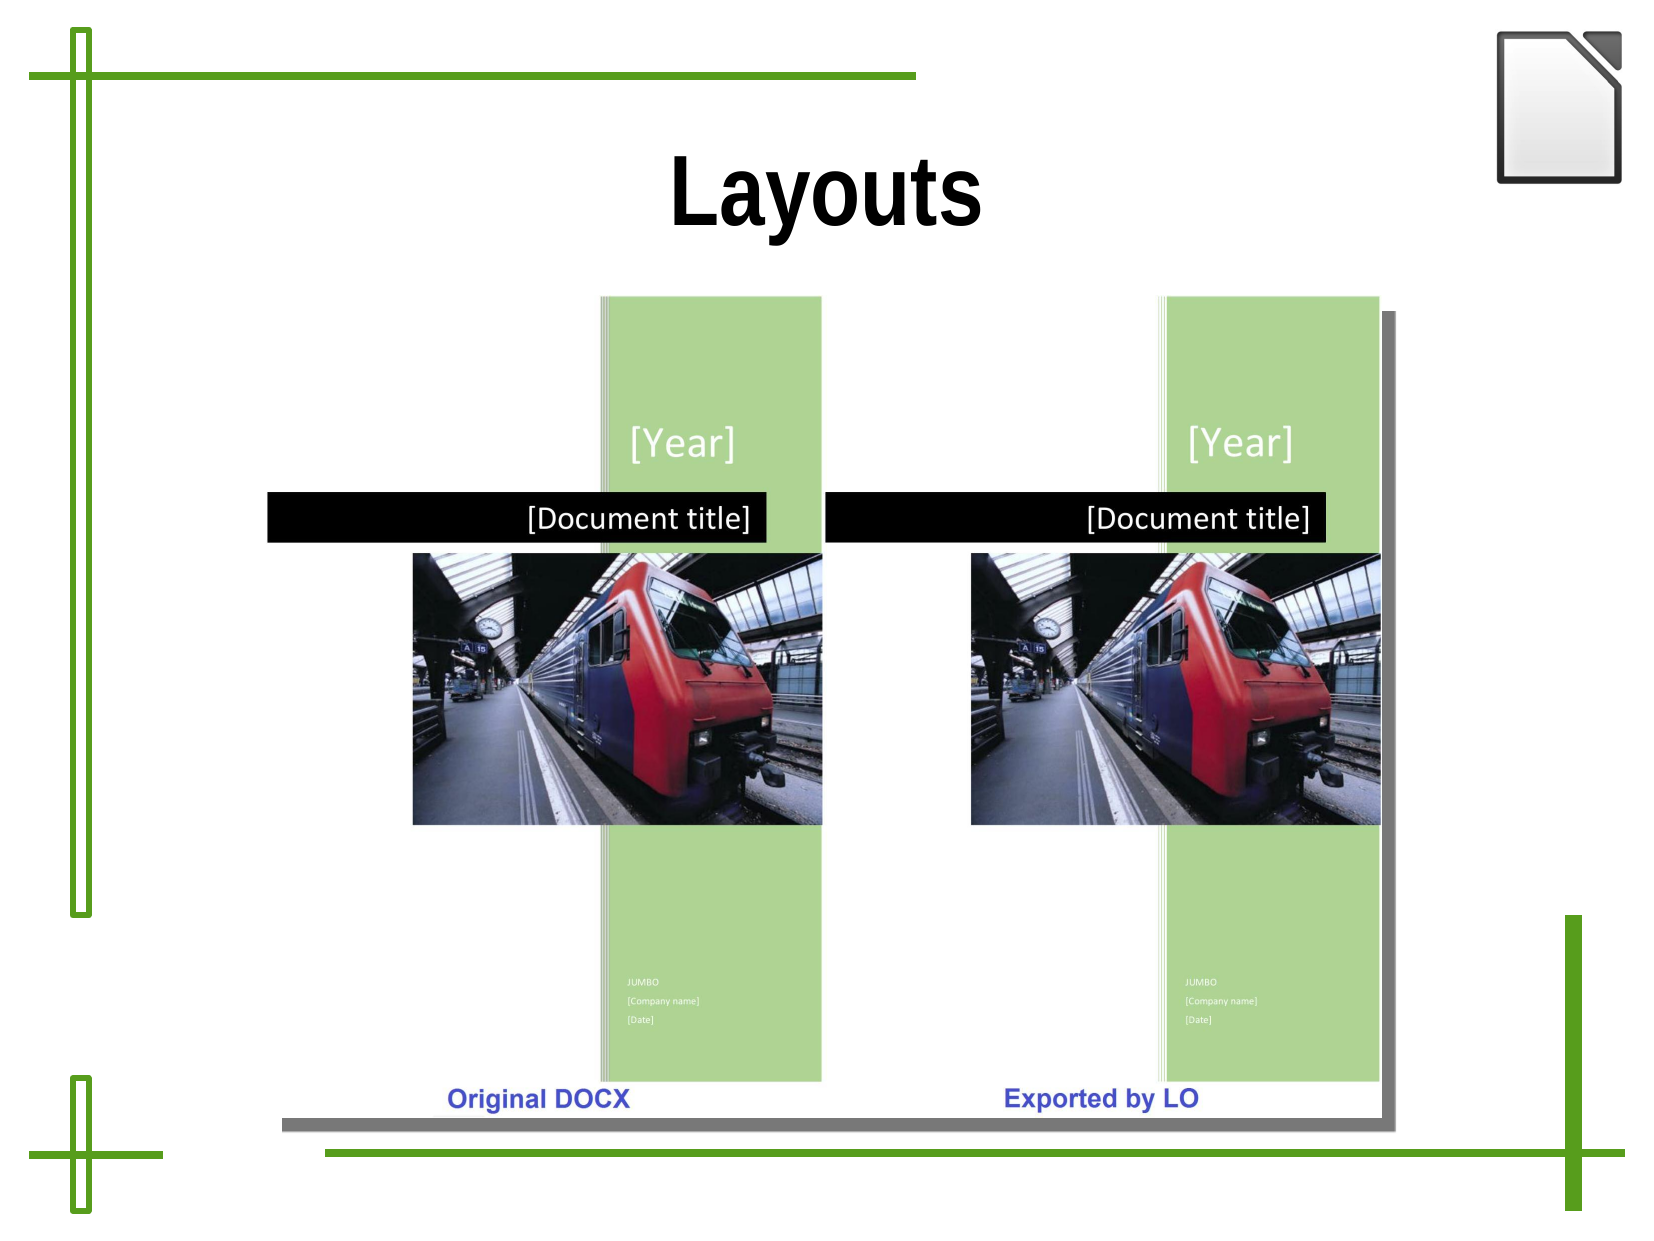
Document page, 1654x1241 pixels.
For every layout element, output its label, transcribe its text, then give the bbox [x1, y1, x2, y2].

title Layouts [118, 118, 1536, 260]
picture [1494, 29, 1624, 186]
picture [266, 295, 1382, 1118]
